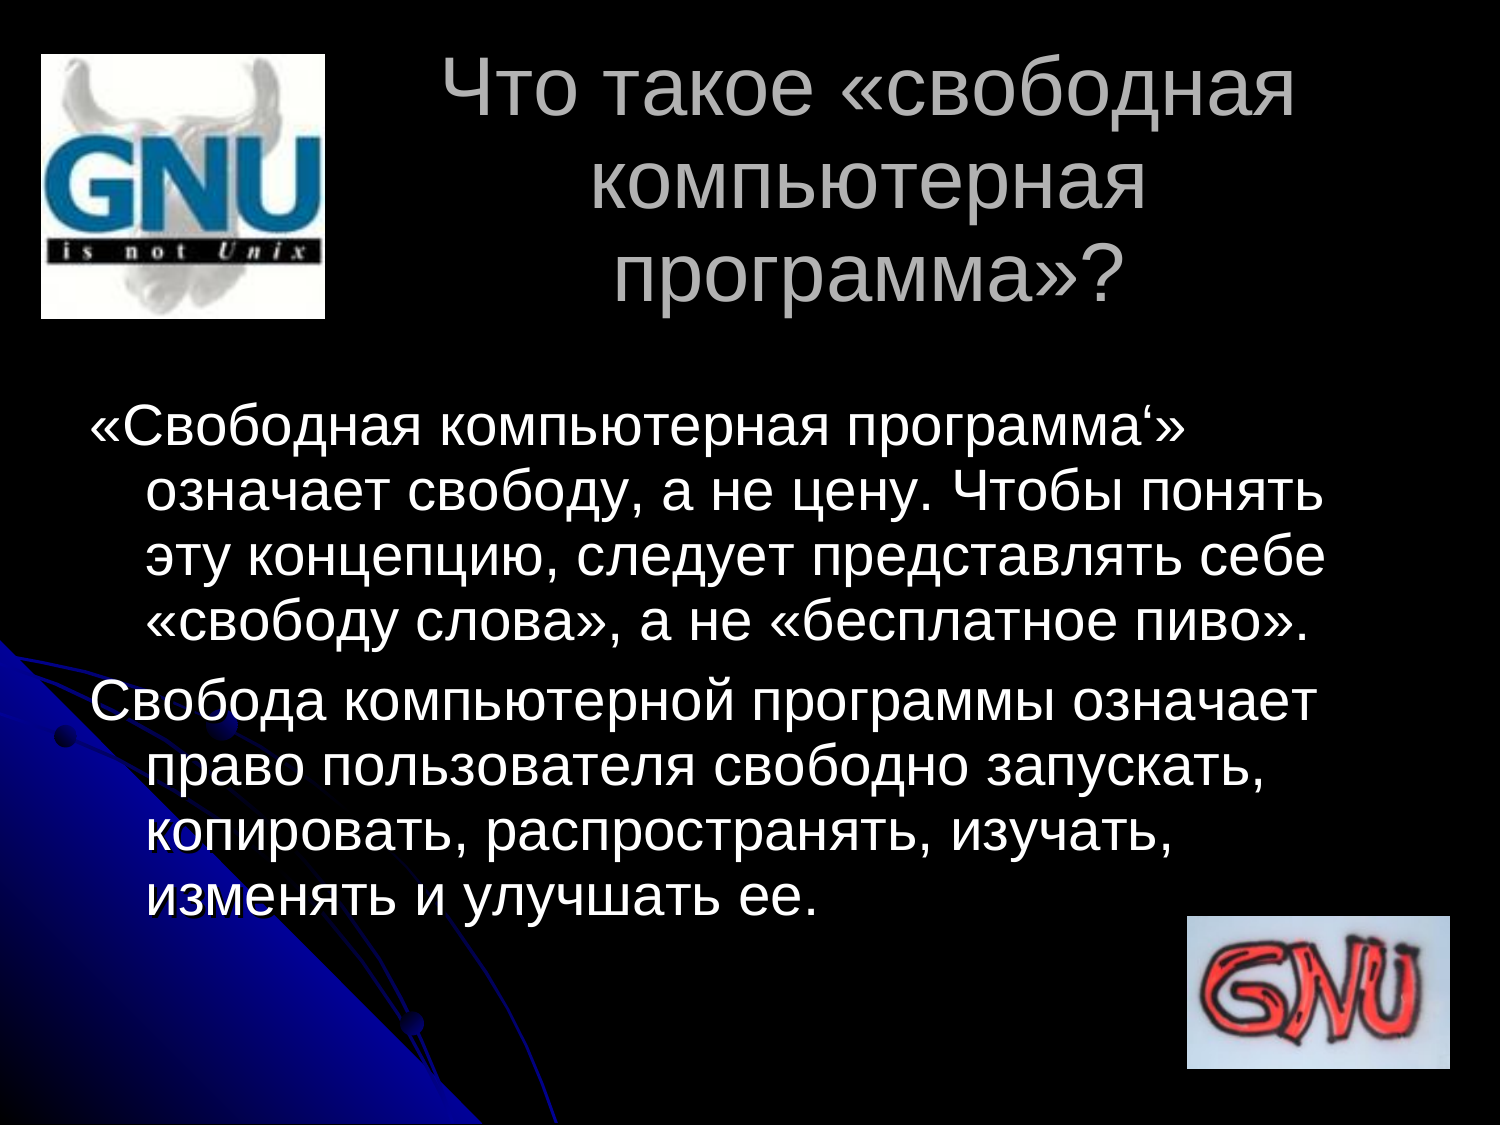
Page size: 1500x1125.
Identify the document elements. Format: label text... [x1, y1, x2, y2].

picture [1187, 916, 1450, 1069]
title Что такое «свободная компьютерная программа»? [312, 22, 1426, 338]
picture [41, 54, 325, 319]
list «Свободная компьютерная программа‘» означает свободу, а не цену. Чтобы понять эту концепцию, следует представлять себе «свободу слова», а не «бесплатное пиво». Свобода компьютерной программы означает право пользователя свободно запускать, копировать, распространять, изучать, изменять и улучшать ее. [75, 385, 1426, 1006]
